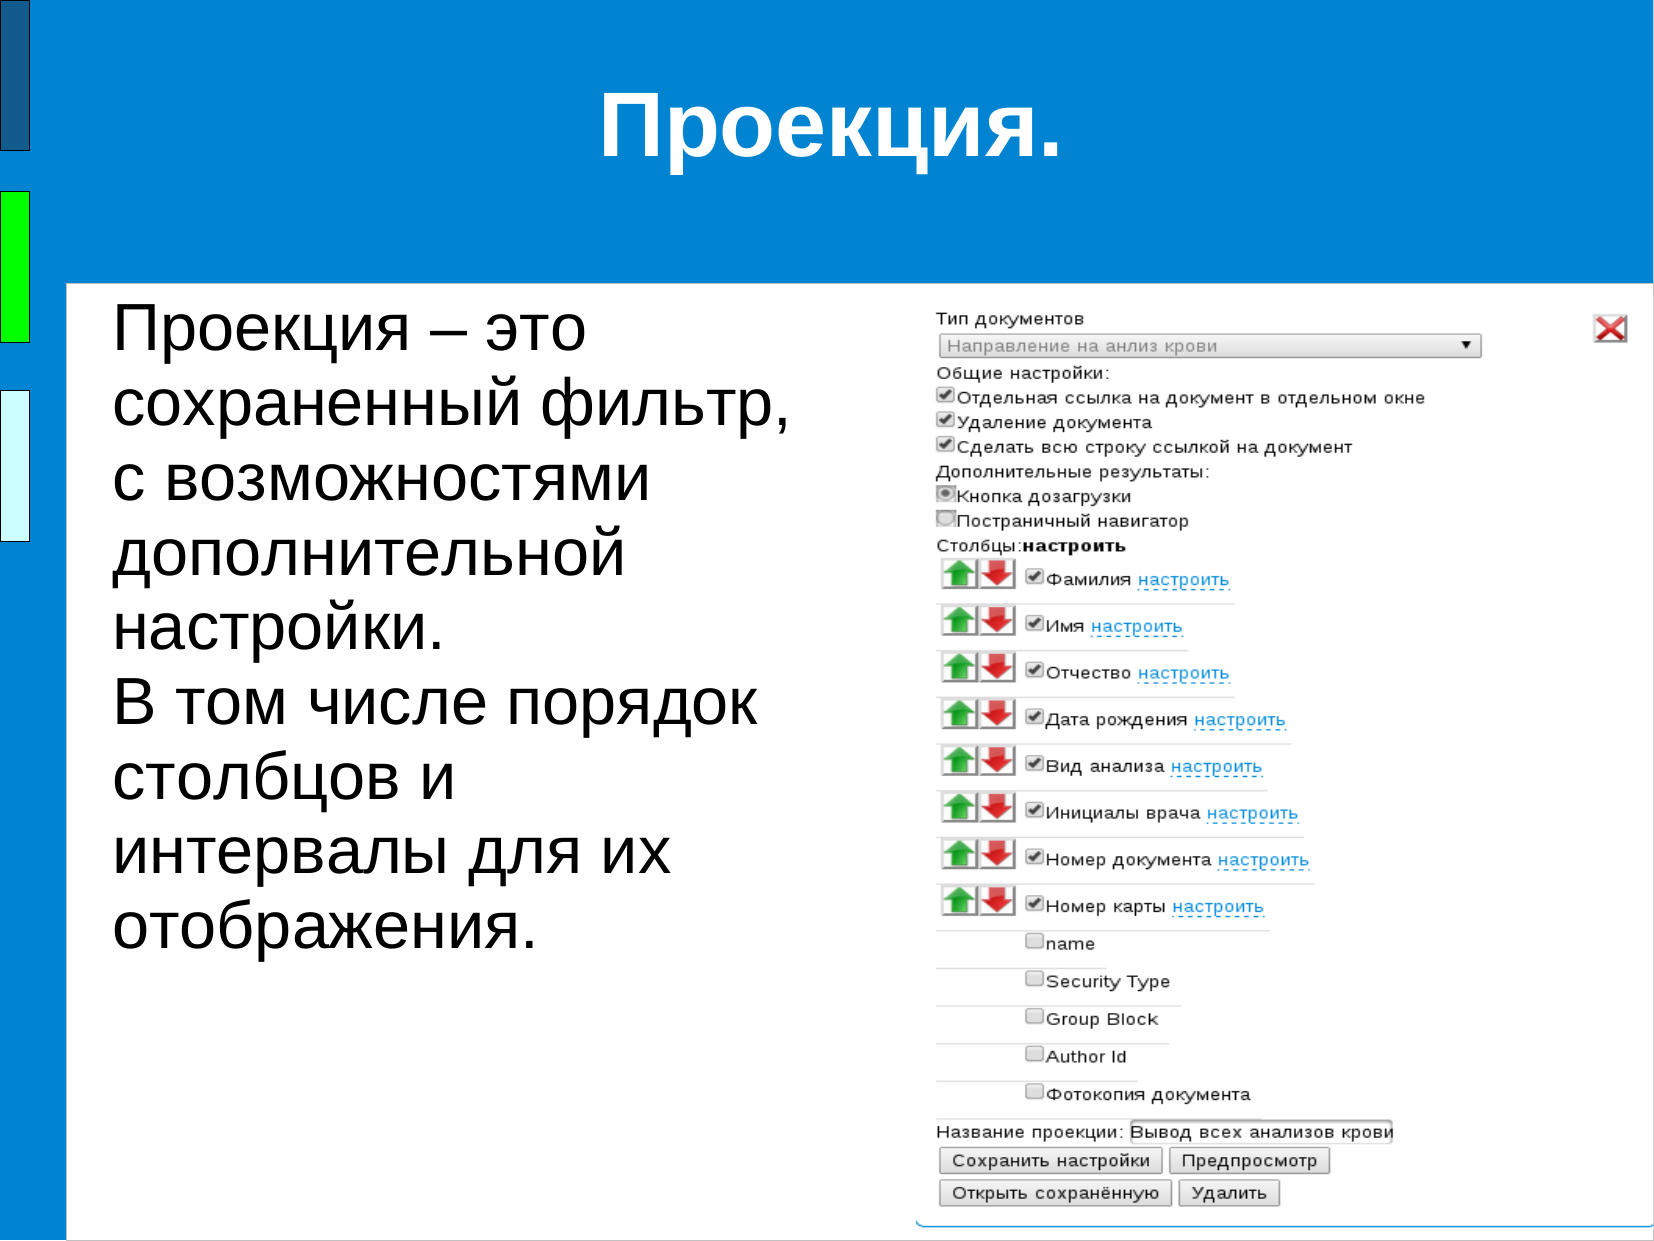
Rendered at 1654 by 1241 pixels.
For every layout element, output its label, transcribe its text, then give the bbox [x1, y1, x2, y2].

title Проекция. [87, 20, 1576, 229]
list Проекция – это сохраненный фильтр, с возможностями дополнительной настройки. В том числе порядок столбцов и интервалы для их отображения. [82, 290, 809, 1109]
picture [916, 296, 1654, 1230]
